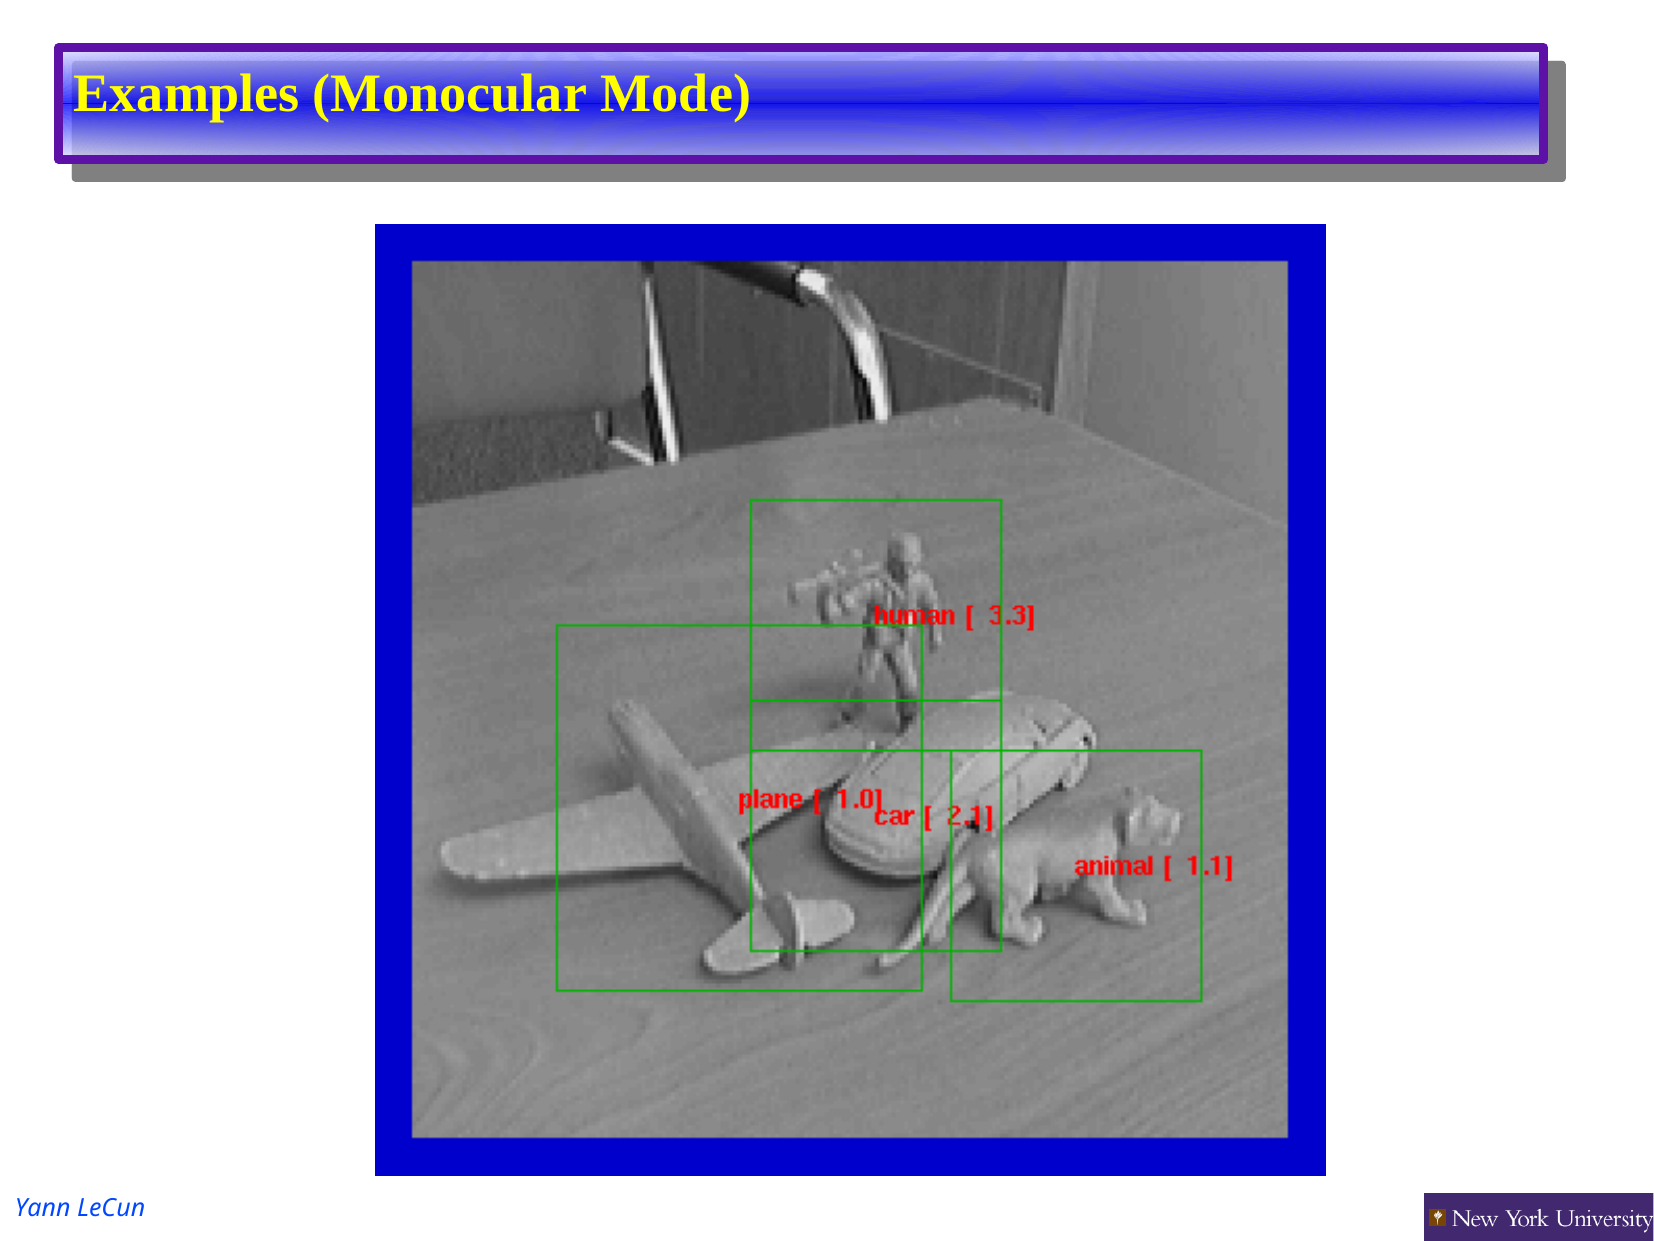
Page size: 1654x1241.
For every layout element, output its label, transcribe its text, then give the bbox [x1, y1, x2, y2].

picture [375, 224, 1326, 1176]
picture [1424, 1193, 1654, 1241]
text_box Examples (Monocular Mode) [58, 47, 1544, 160]
